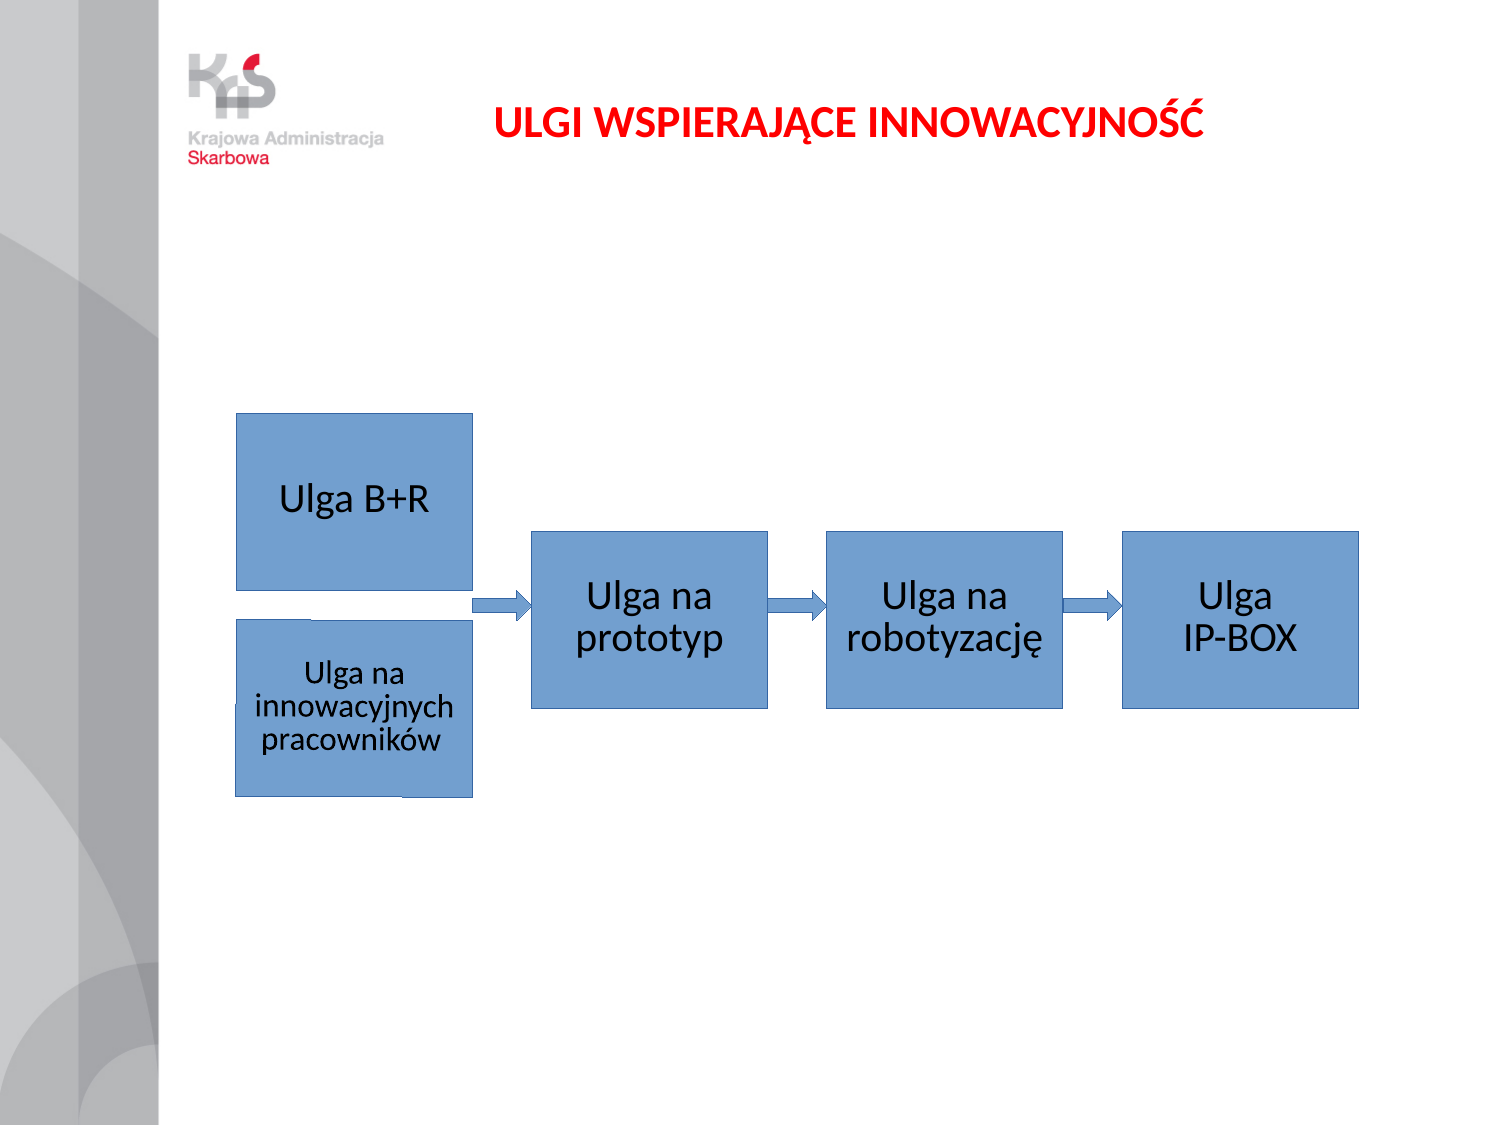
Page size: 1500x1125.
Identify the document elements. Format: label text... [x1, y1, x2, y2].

text_box Ulga na innowacyjnych pracowników [235, 619, 473, 798]
text_box Ulga IP-BOX [1122, 531, 1359, 709]
text_box Ulga B+R [236, 413, 473, 591]
title ULGI WSPIERAJĄCE INNOWACYJNOŚĆ [350, 61, 1349, 178]
text_box Ulga na prototyp [531, 531, 768, 709]
text_box Ulga na robotyzację [826, 531, 1063, 709]
text_box [767, 590, 827, 621]
text_box [472, 590, 532, 621]
picture [0, 0, 1500, 1125]
text_box [1063, 590, 1123, 621]
